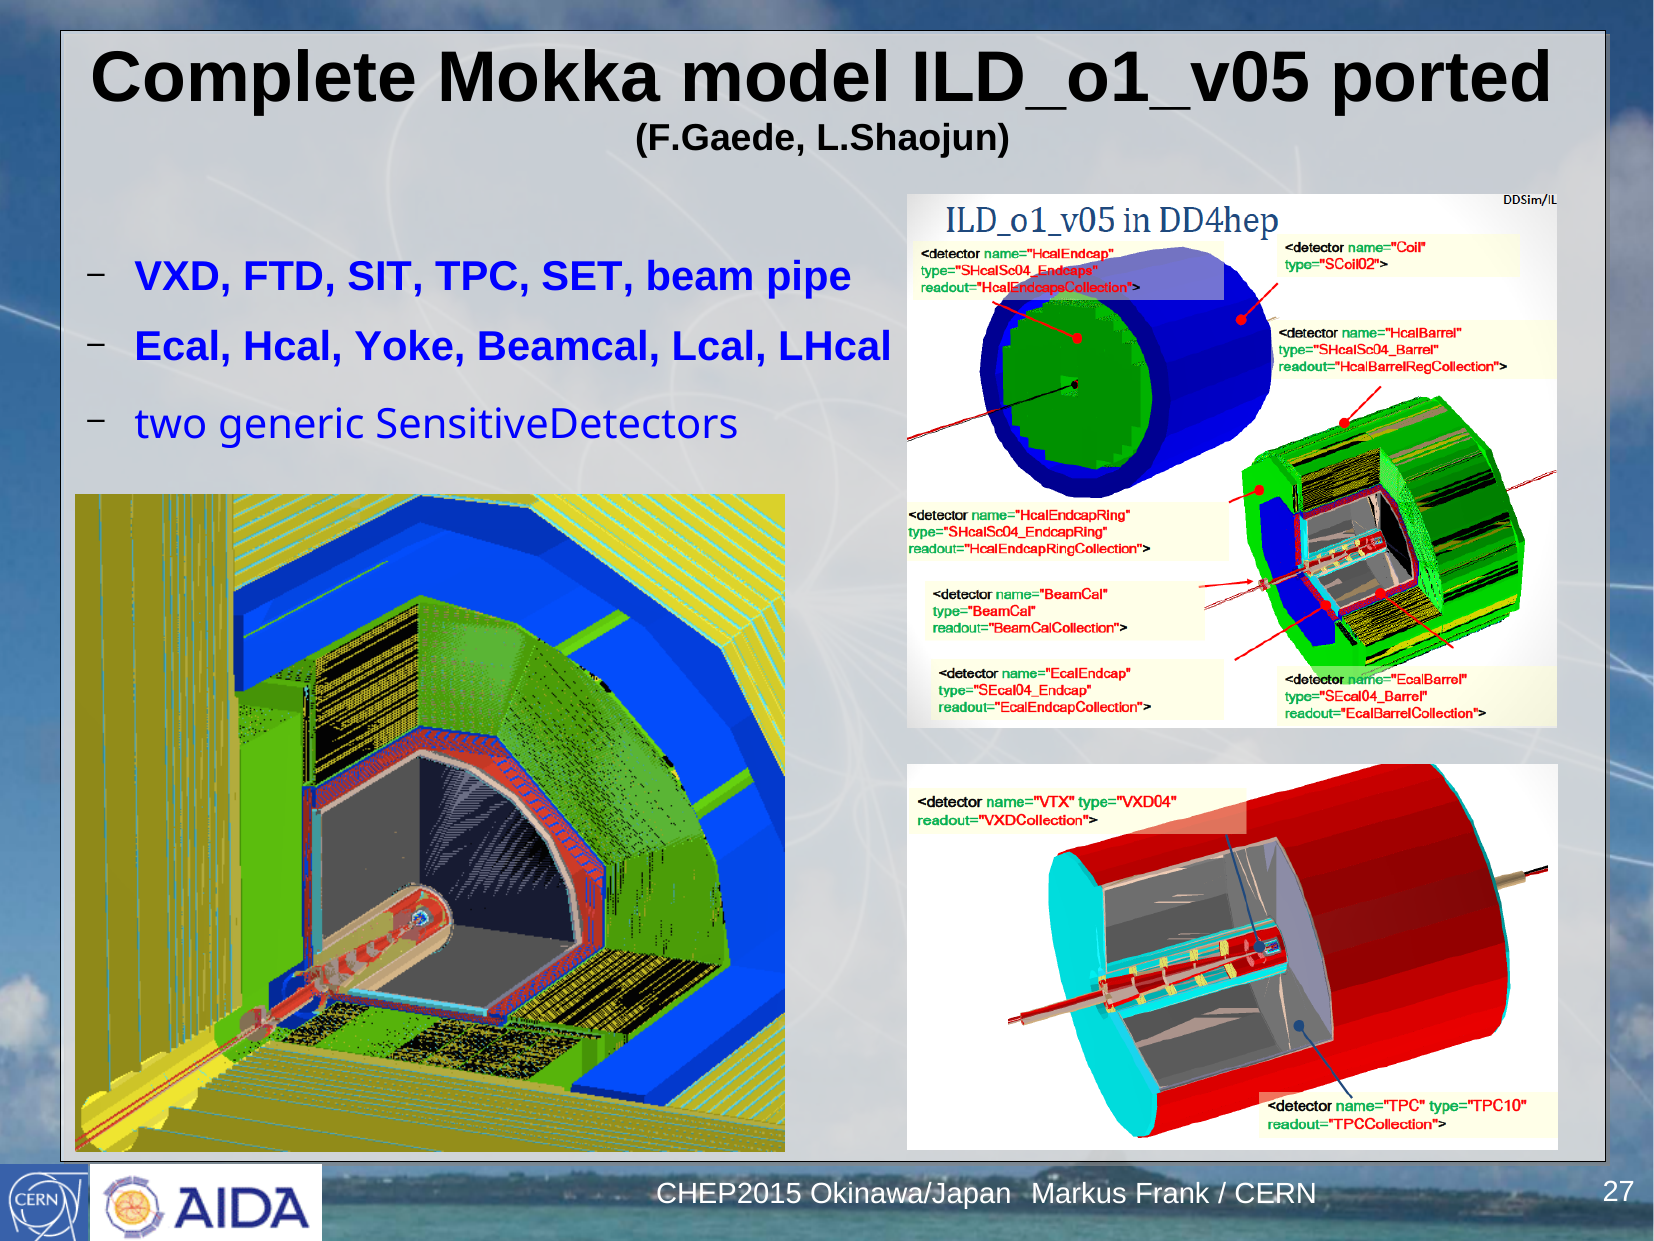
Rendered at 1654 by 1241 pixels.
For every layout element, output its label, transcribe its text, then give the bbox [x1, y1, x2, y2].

picture [75, 494, 785, 1153]
list VXD, FTD, SIT, TPC, SET, beam pipe Ecal, Hcal, Yoke, Beamcal, Lcal, LHcal two generic SensitiveDetectors [0, 252, 1335, 537]
picture [907, 194, 1557, 728]
picture [907, 764, 1558, 1151]
title Complete Mokka model ILD_o1_v05 ported (F.Gaede, L.Shaojun) [13, 36, 1562, 159]
picture [0, 0, 1654, 1241]
